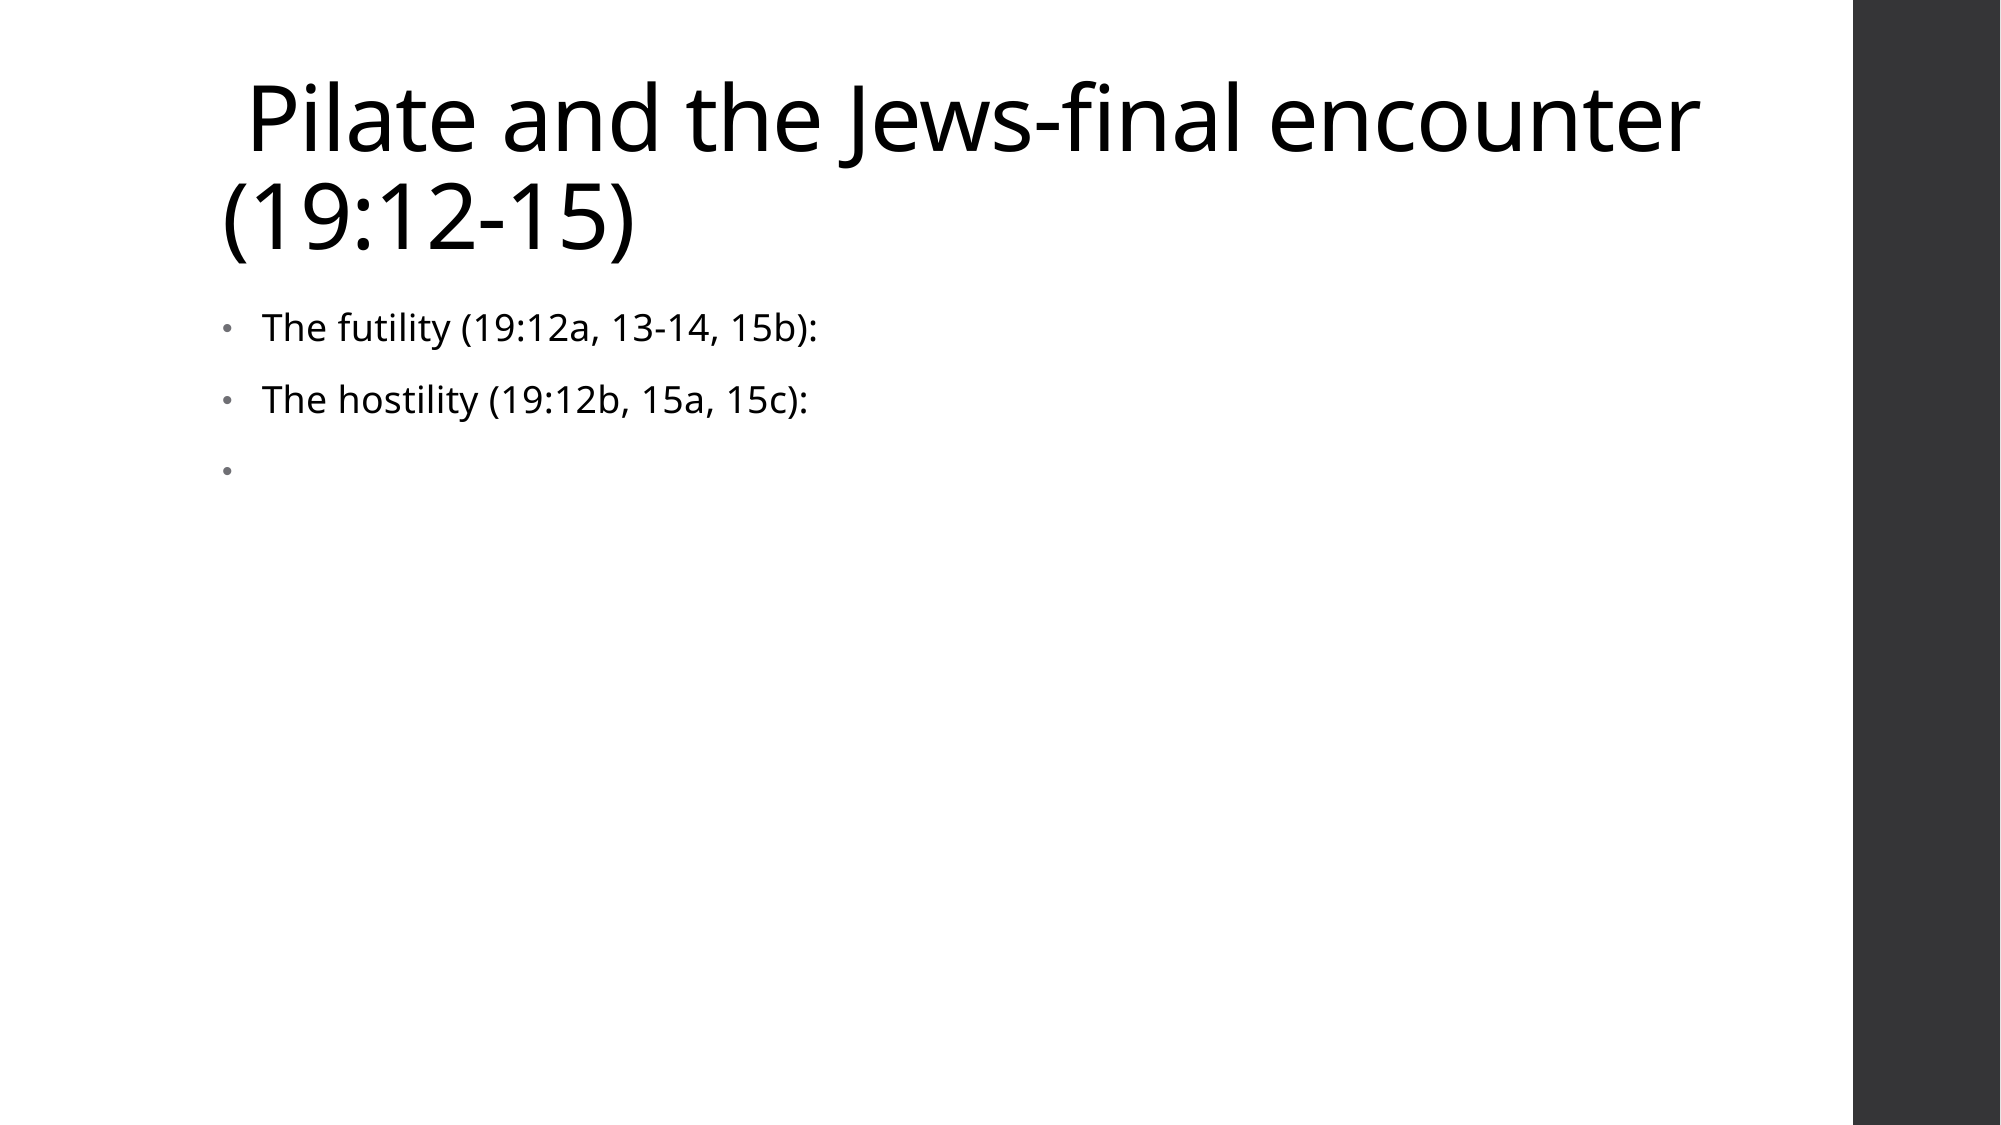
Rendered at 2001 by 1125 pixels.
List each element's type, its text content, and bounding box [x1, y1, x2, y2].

title Pilate and the Jews-final encounter (19:12-15) [206, 60, 1797, 278]
list The futility (19:12a, 13-14, 15b): The hostility (19:12b, 15a, 15c): [206, 299, 1617, 1014]
